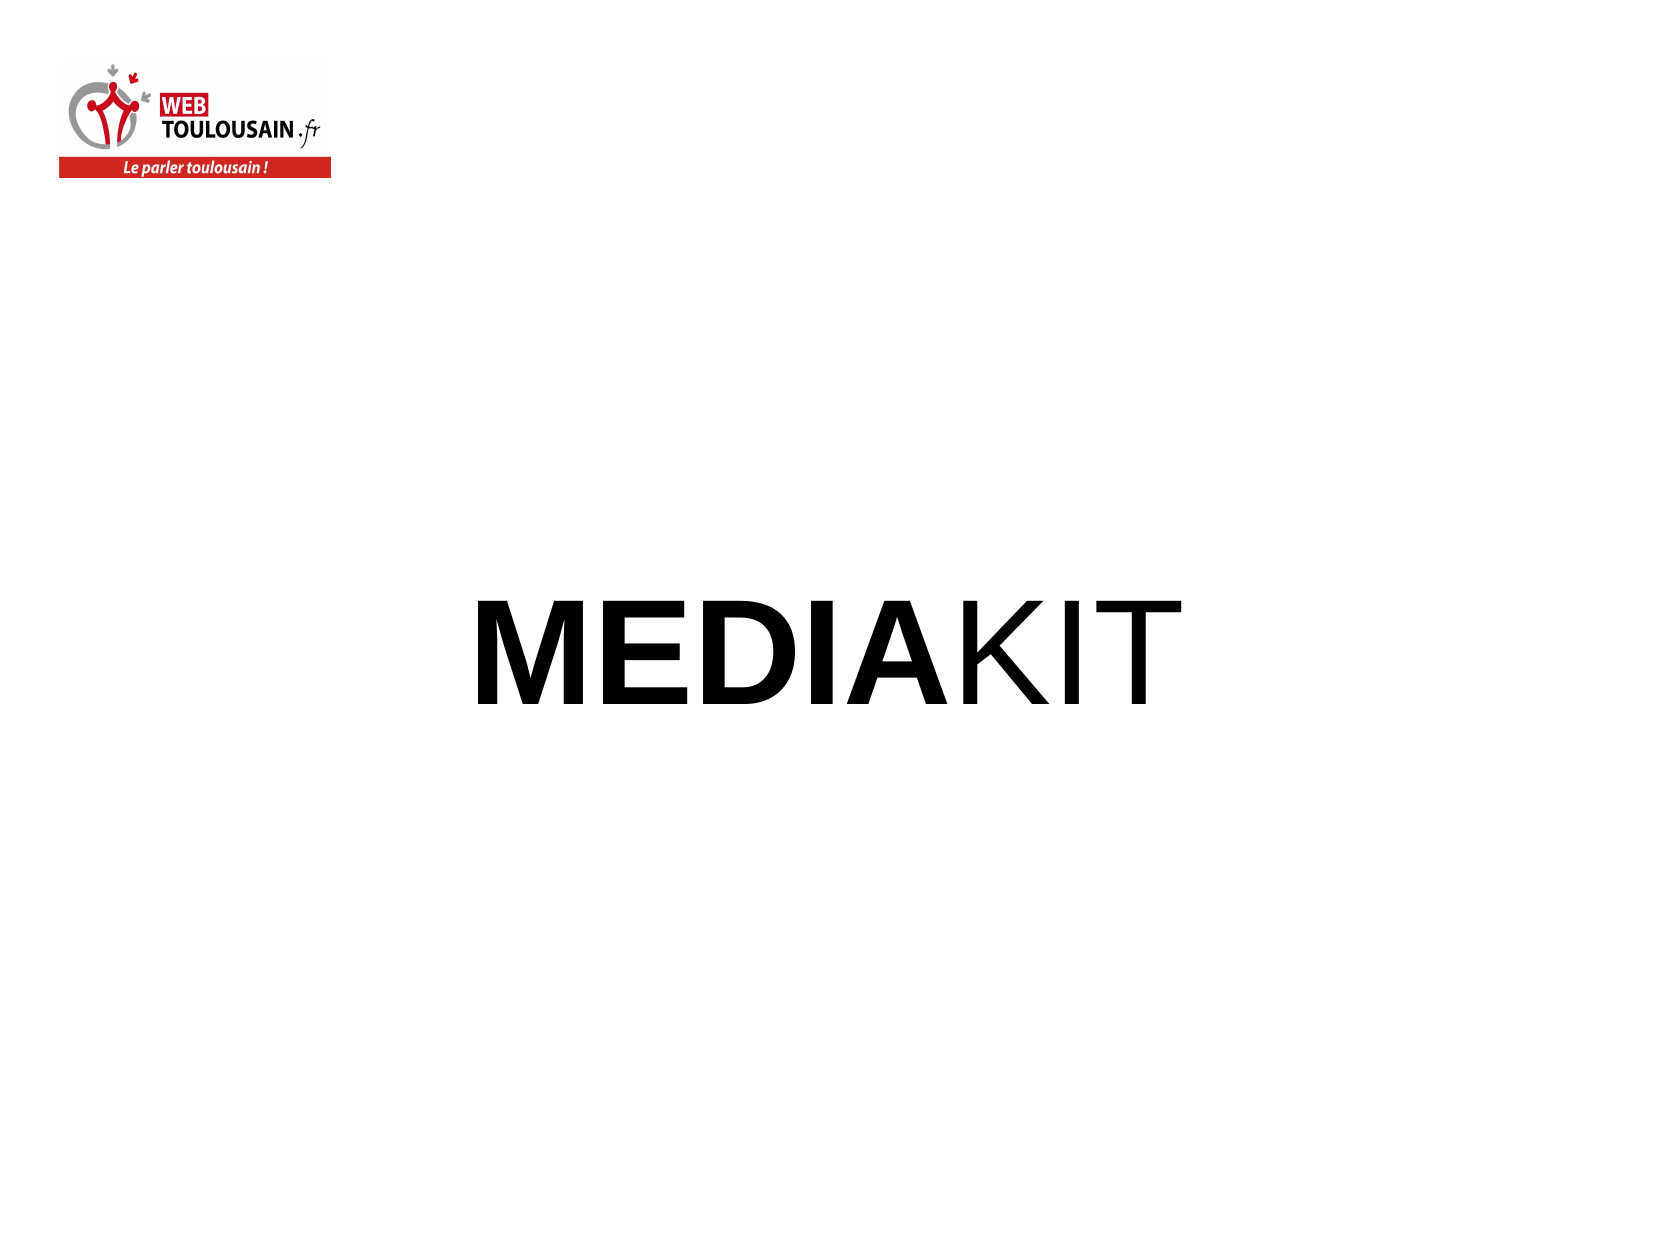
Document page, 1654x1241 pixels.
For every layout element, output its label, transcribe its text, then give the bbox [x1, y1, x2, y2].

title MEDIAKIT [82, 548, 1571, 756]
picture [59, 58, 331, 178]
